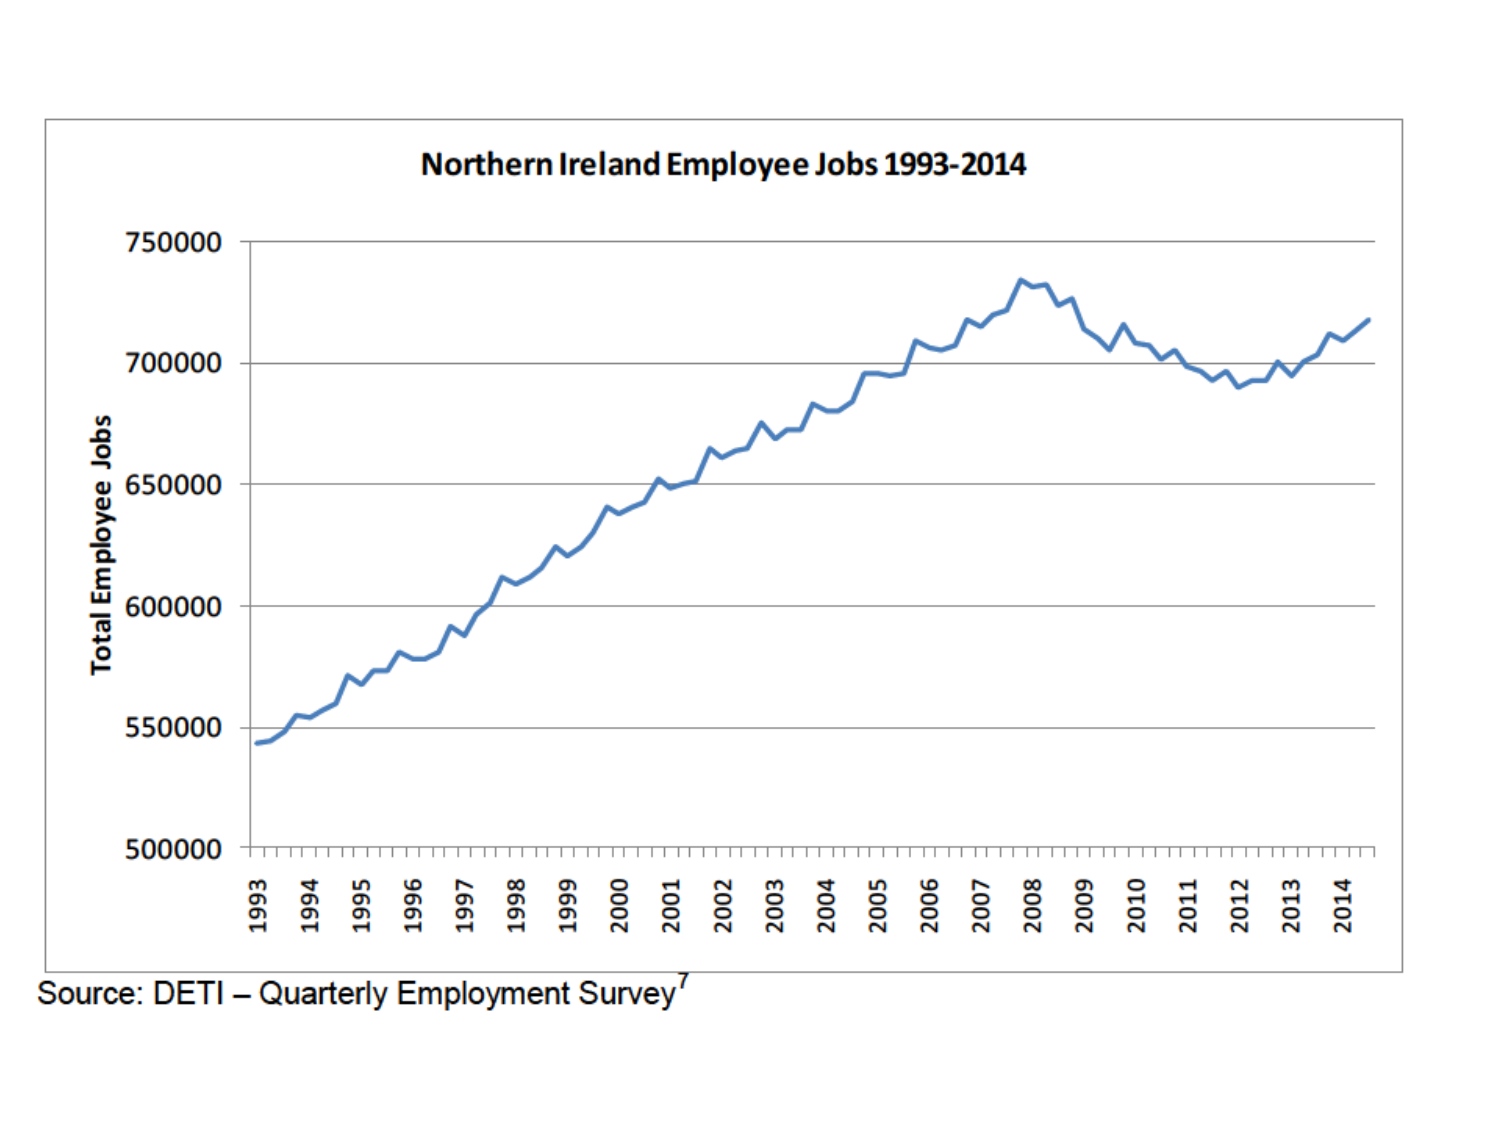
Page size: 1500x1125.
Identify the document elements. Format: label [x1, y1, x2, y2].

picture [34, 108, 1466, 1017]
